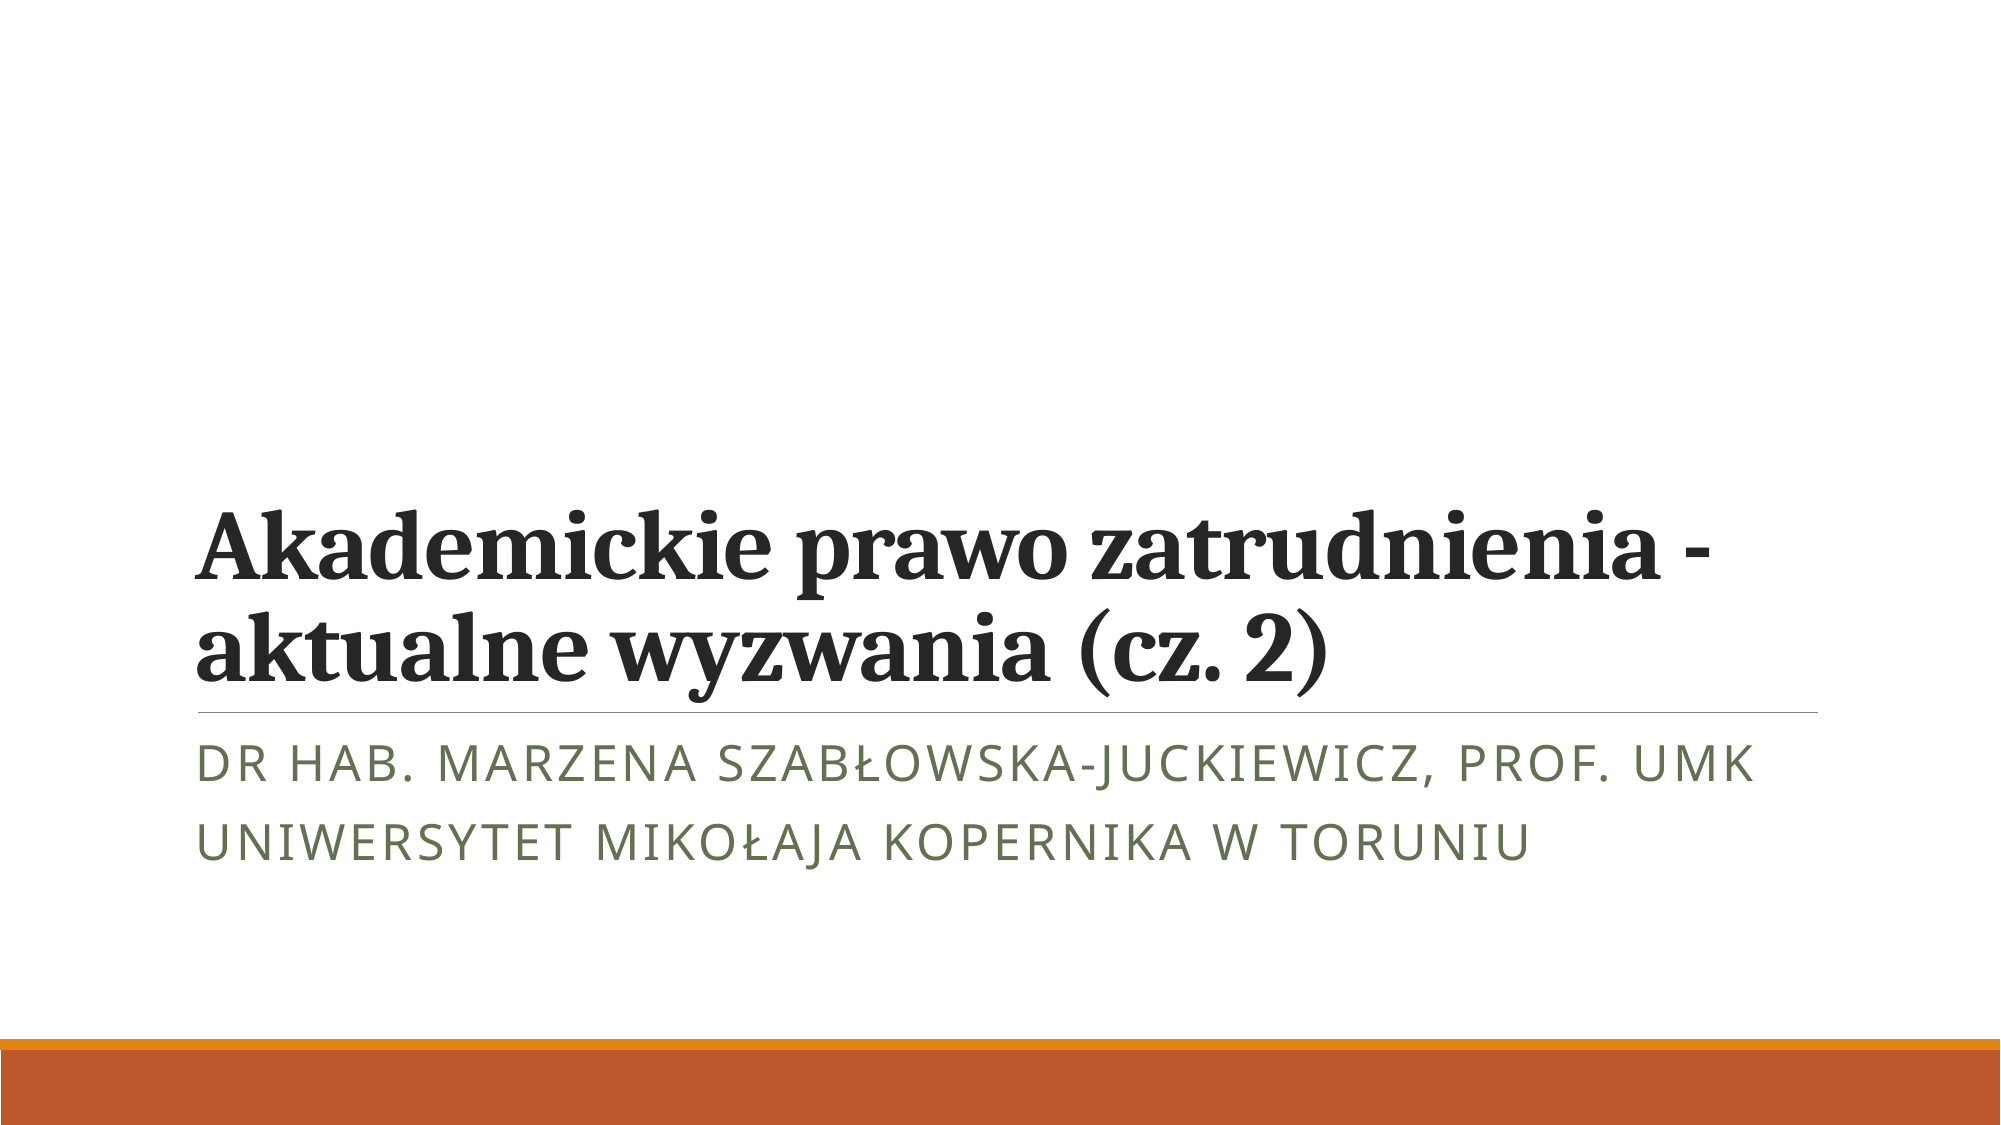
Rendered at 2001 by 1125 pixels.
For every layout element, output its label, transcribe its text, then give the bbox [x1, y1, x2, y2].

title Akademickie prawo zatrudnienia - aktualne wyzwania (cz. 2) [180, 124, 1831, 710]
subtitle Dr hab. Marzena Szabłowska-Juckiewicz, prof. UMK Uniwersytet Mikołaja Kopernika w Toruniu [180, 730, 1831, 919]
